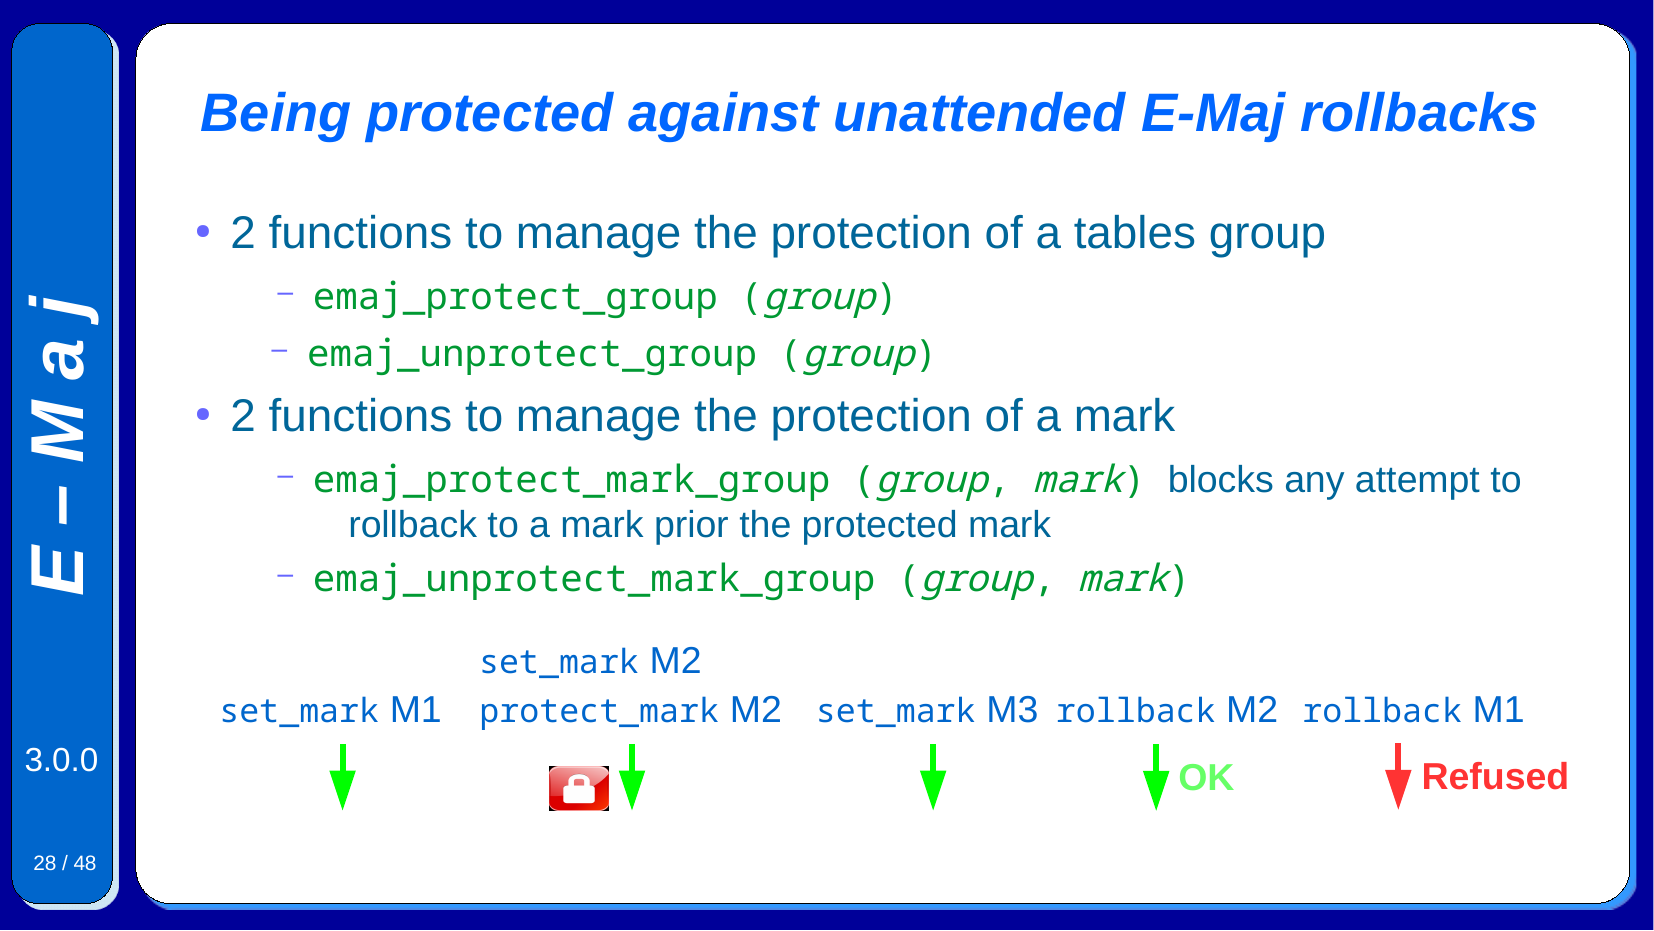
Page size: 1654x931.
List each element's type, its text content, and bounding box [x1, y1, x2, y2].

title Being protected against unattended E-Maj rollbacks [200, 34, 1575, 191]
text_box set_mark M2 [464, 630, 721, 680]
picture [549, 766, 609, 811]
text_box rollback M1 [1287, 680, 1540, 739]
text_box rollback M2 [1058, 680, 1287, 739]
text_box Refused [1396, 748, 1595, 811]
text_box set_mark M1 [204, 680, 461, 739]
list 2 functions to manage the protection of a tables group emaj_protect_group (group) emaj_unprotect_group (group) 2 functions to manage the protection of a mark emaj_protect_mark_group (group, mark) blocks any attempt to rollback to a mark prior the protected mark emaj_unprotect_mark_group (group, mark) [177, 206, 1587, 591]
text_box OK [1163, 749, 1250, 806]
text_box protect_mark M2 [464, 680, 797, 739]
text_box set_mark M3 [801, 680, 1058, 739]
